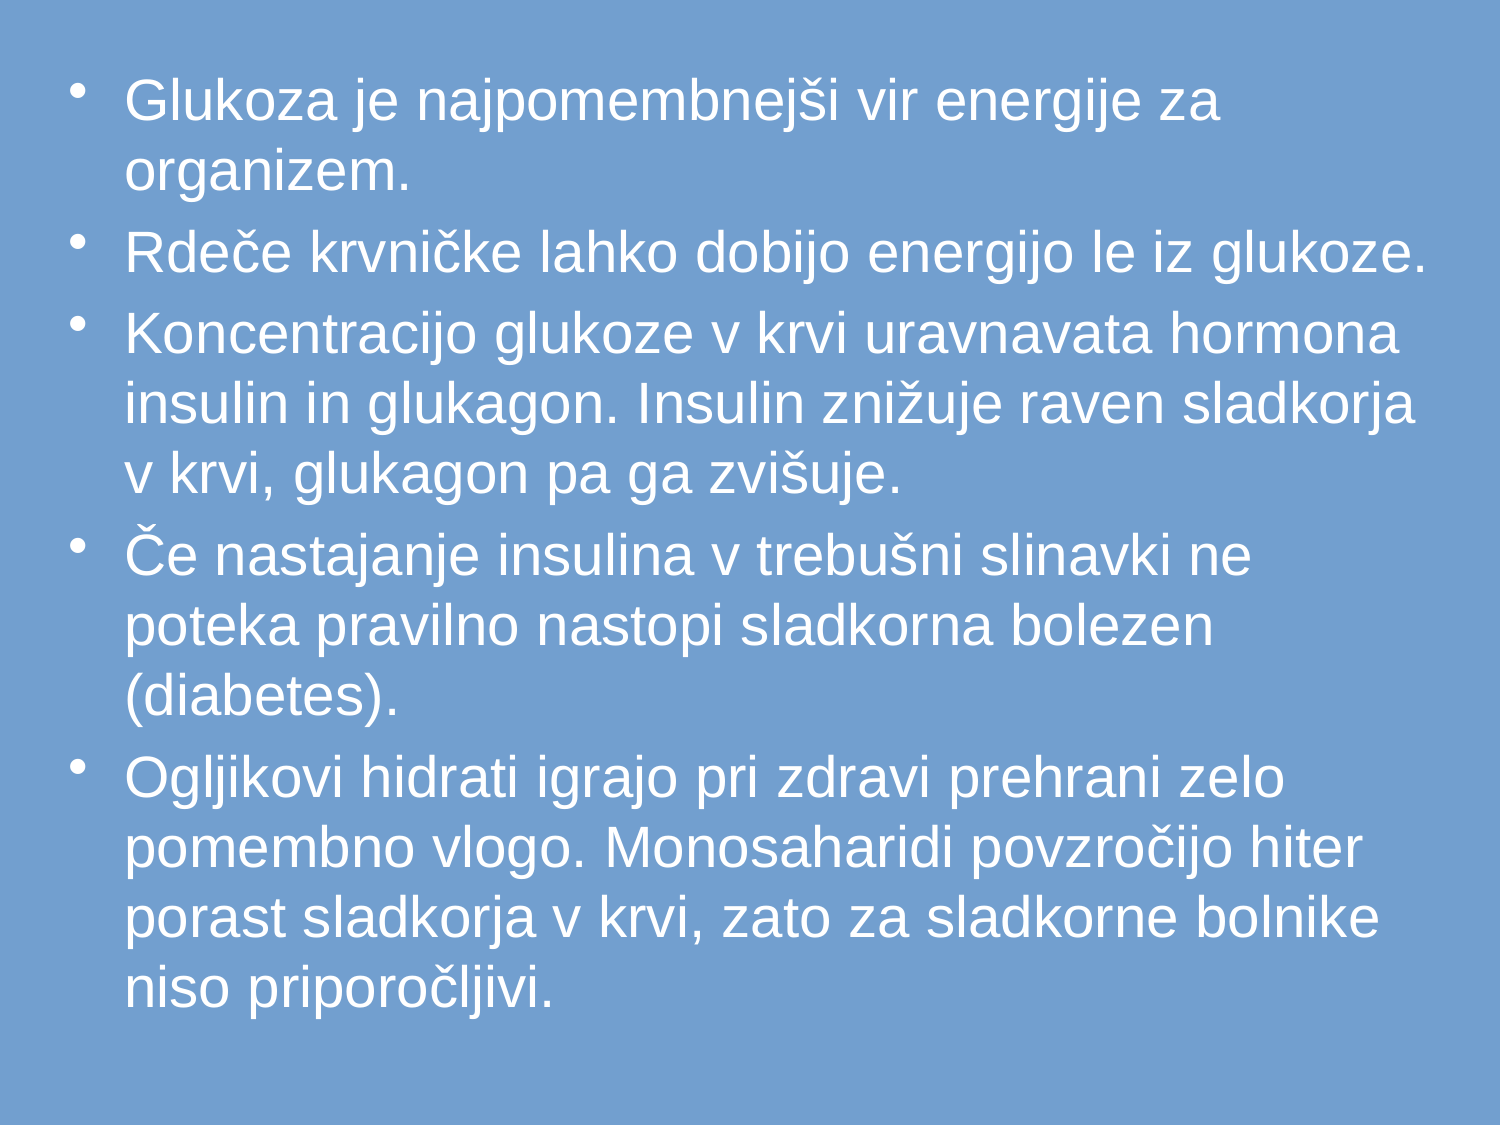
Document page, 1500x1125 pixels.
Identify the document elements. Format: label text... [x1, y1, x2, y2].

list Glukoza je najpomembnejši vir energije za organizem. Rdeče krvničke lahko dobijo energijo le iz glukoze. Koncentracijo glukoze v krvi uravnavata hormona insulin in glukagon. Insulin znižuje raven sladkorja v krvi, glukagon pa ga zvišuje. Če nastajanje insulina v trebušni slinavki ne poteka pravilno nastopi sladkorna bolezen (diabetes). Ogljikovi hidrati igrajo pri zdravi prehrani zelo pomembno vlogo. Monosaharidi povzročijo hiter porast sladkorja v krvi, zato za sladkorne bolnike niso priporočljivi. [53, 54, 1459, 1083]
